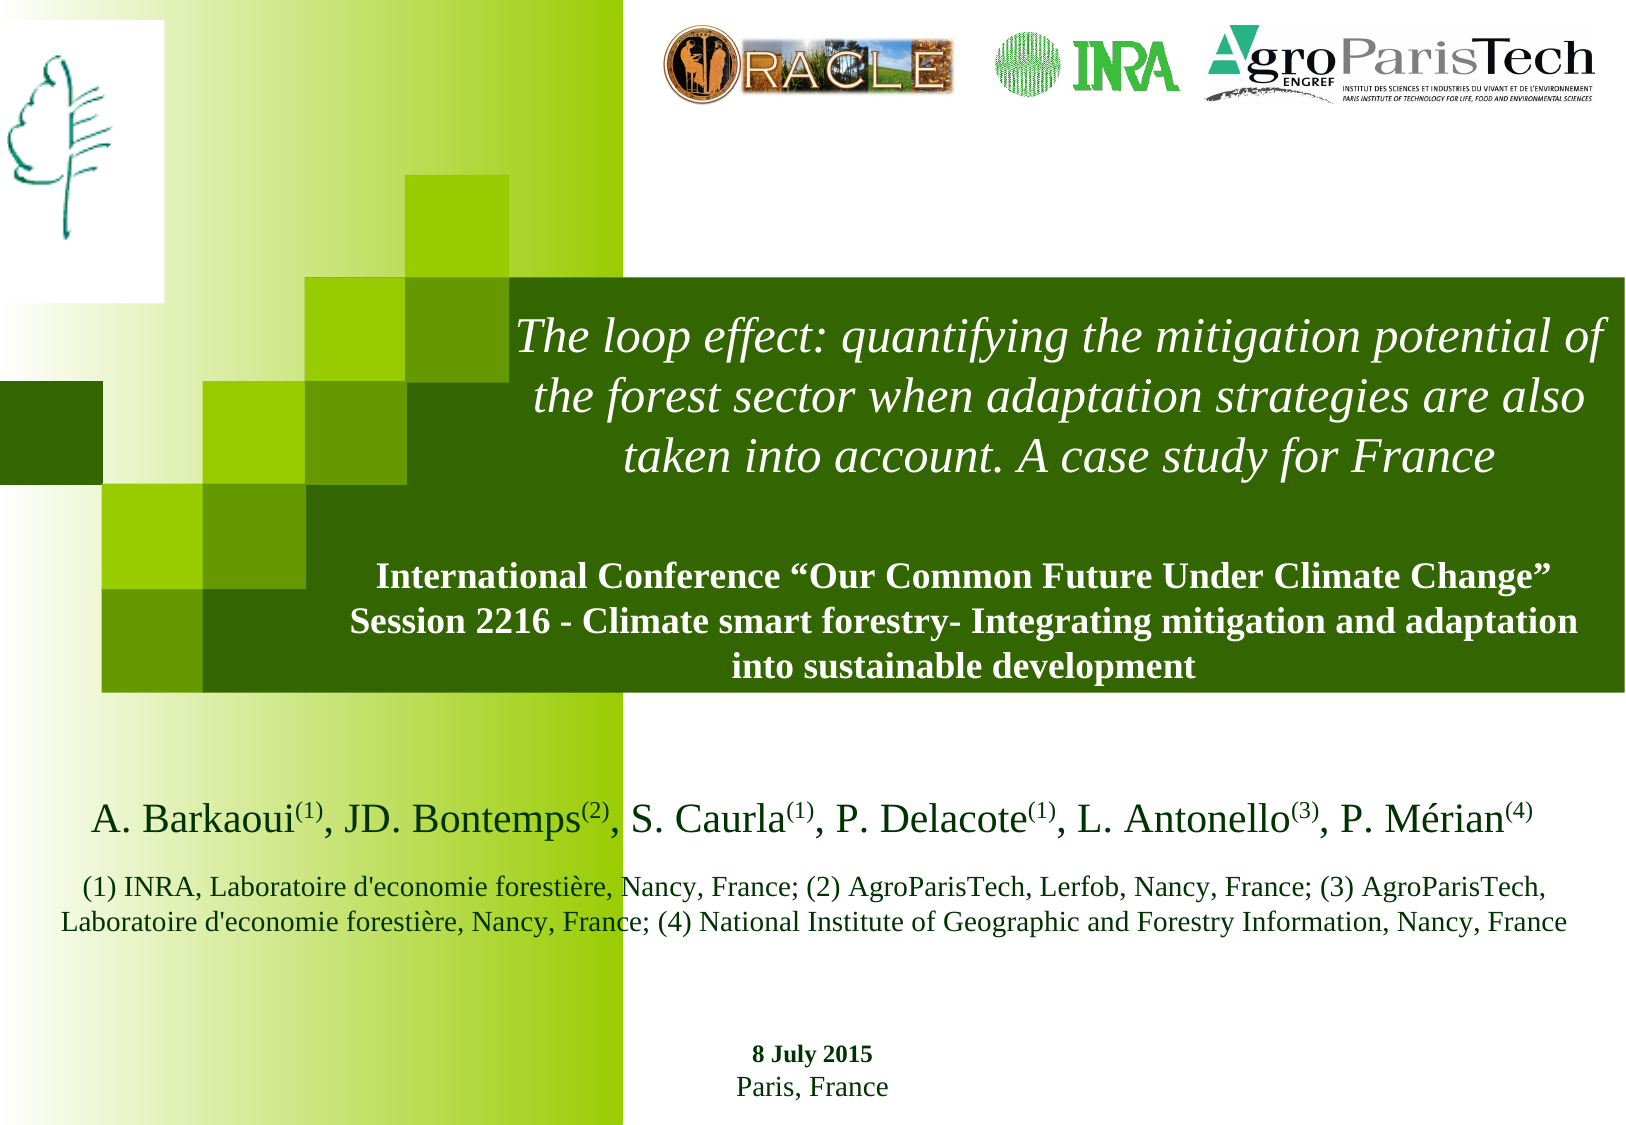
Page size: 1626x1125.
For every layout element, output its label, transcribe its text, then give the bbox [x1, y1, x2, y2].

picture [7, 54, 154, 244]
text_box [0, 19, 165, 304]
picture [978, 27, 1193, 102]
text_box The loop effect: quantifying the mitigation potential of the forest sector when adaptation strategies are also taken into account. A case study for France [477, 295, 1626, 491]
picture [1204, 25, 1595, 105]
text_box International Conference “Our Common Future Under Climate Change” Session 2216 - Climate smart forestry- Integrating mitigation and adaptation into sustainable development [236, 543, 1619, 694]
text_box A. Barkaoui(1), JD. Bontemps(2), S. Caurla(1), P. Delacote(1), L. Antonello(3), P. Mérian(4) (1) INRA, Laboratoire d'economie forestière, Nancy, France; (2) AgroParisTech, Lerfob, Nancy, France; (3) AgroParisTech, Laboratoire d'economie forestière, Nancy, France; (4) National Institute of Geographic and Forestry Information, Nancy, France [23, 783, 1607, 945]
text_box 8 July 2015 Paris, France [0, 1015, 1626, 1111]
picture [661, 23, 957, 107]
